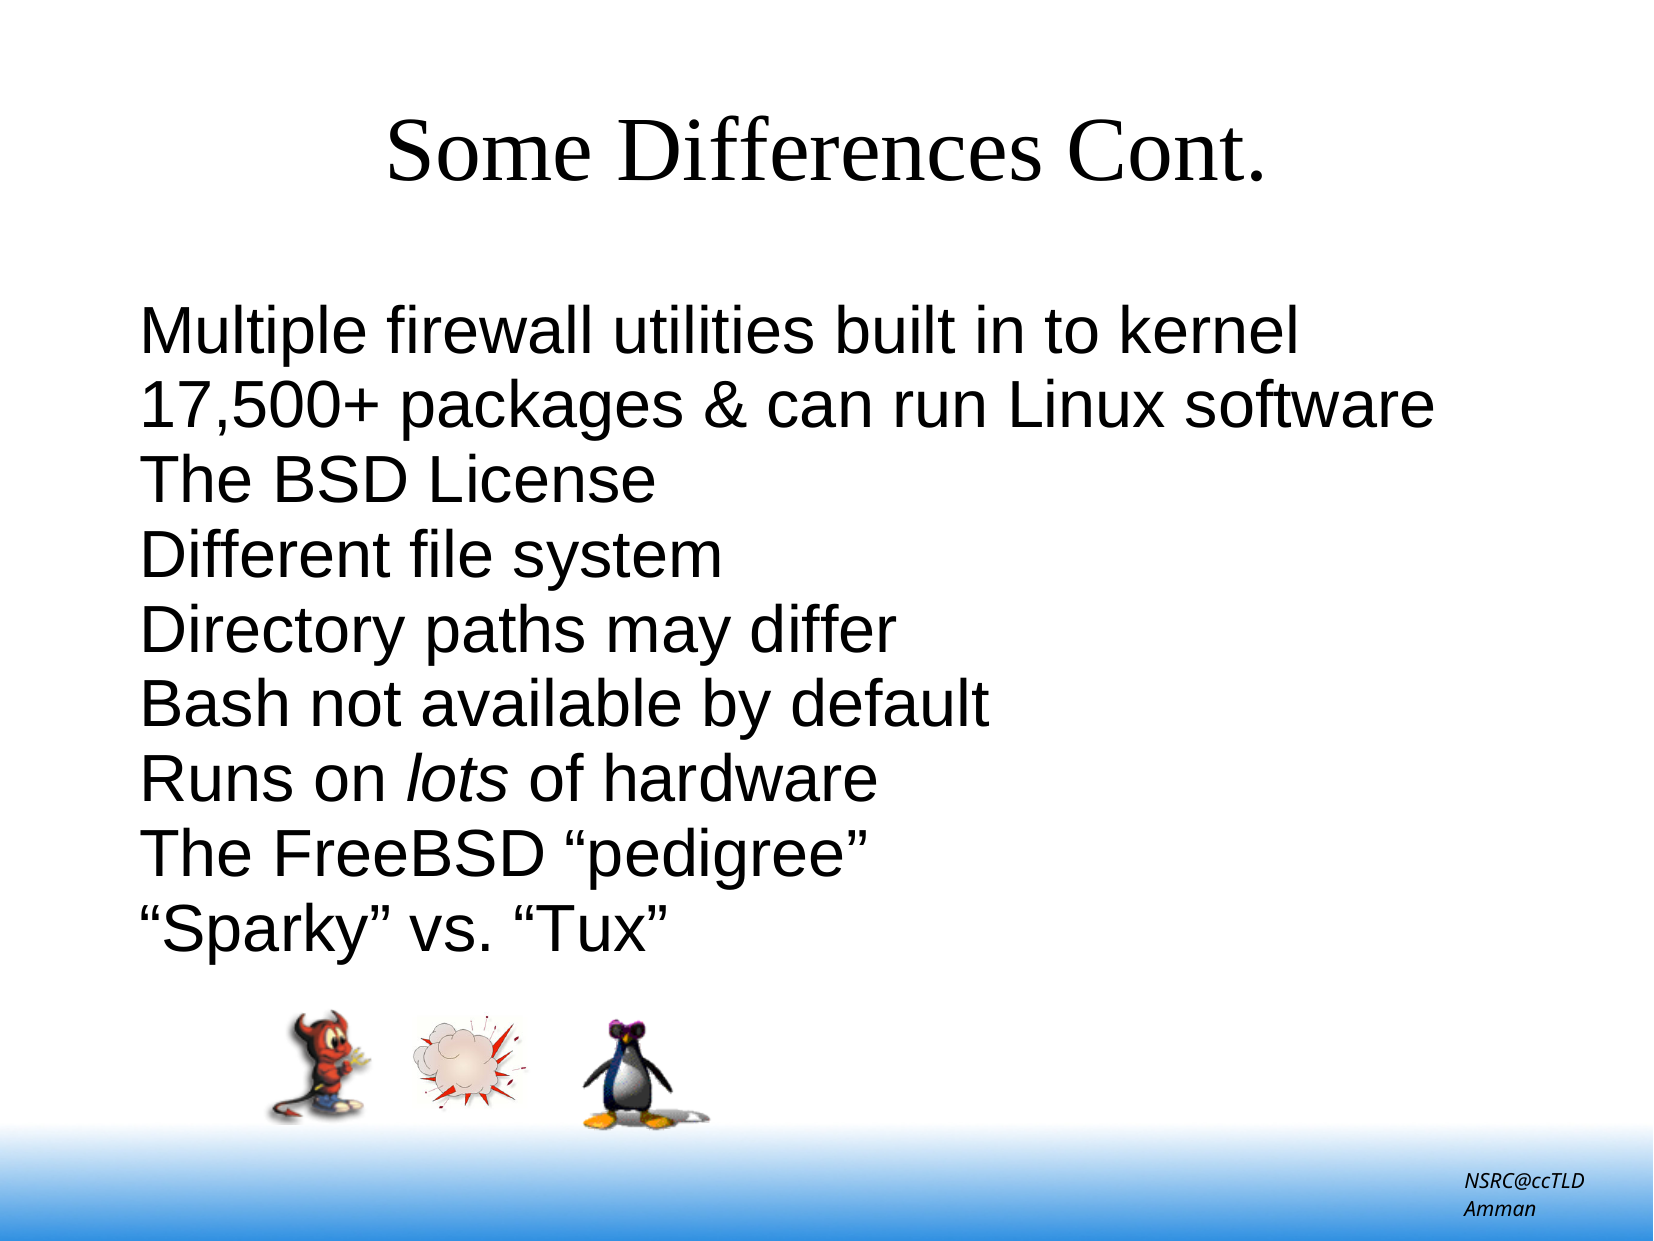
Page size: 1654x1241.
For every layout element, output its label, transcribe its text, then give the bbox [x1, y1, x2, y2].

picture [0, 1007, 1653, 1241]
title Some Differences Cont. [121, 46, 1534, 254]
list Multiple firewall utilities built in to kernel 17,500+ packages & can run Linux software The BSD License Different file system Directory paths may differ Bash not available by default Runs on lots of hardware The FreeBSD “pedigree” “Sparky” vs. “Tux” [121, 292, 1613, 1103]
picture [412, 1012, 532, 1113]
